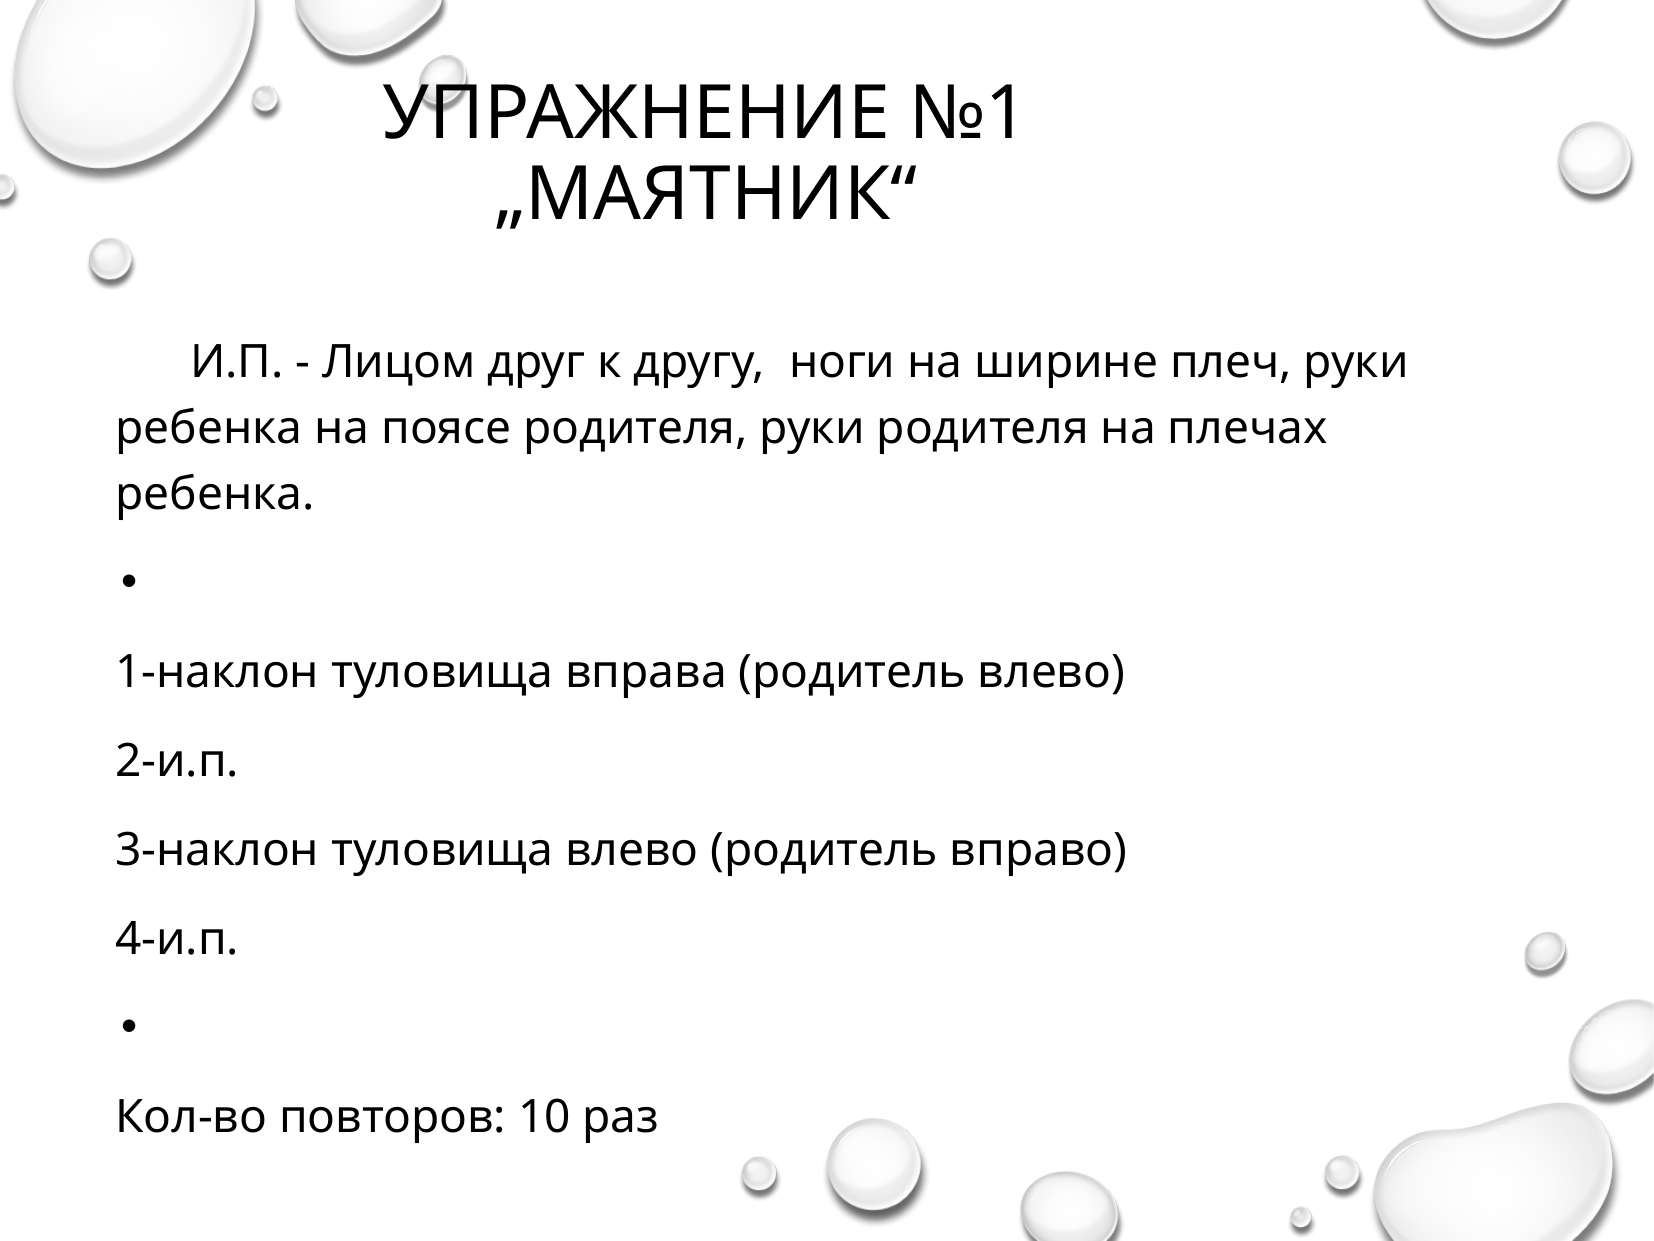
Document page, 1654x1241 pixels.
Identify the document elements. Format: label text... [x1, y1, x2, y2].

subtitle И.П. - Лицом друг к другу, ноги на ширине плеч, руки ребенка на поясе родителя, руки родителя на плечах ребенка. 1-наклон туловища вправа (родитель влево) 2-и.п. 3-наклон туловища влево (родитель вправо) 4-и.п. Кол-во повторов: 10 раз [94, 312, 1534, 1108]
title Упражнение №1 „Маятник“ [0, 59, 1413, 252]
